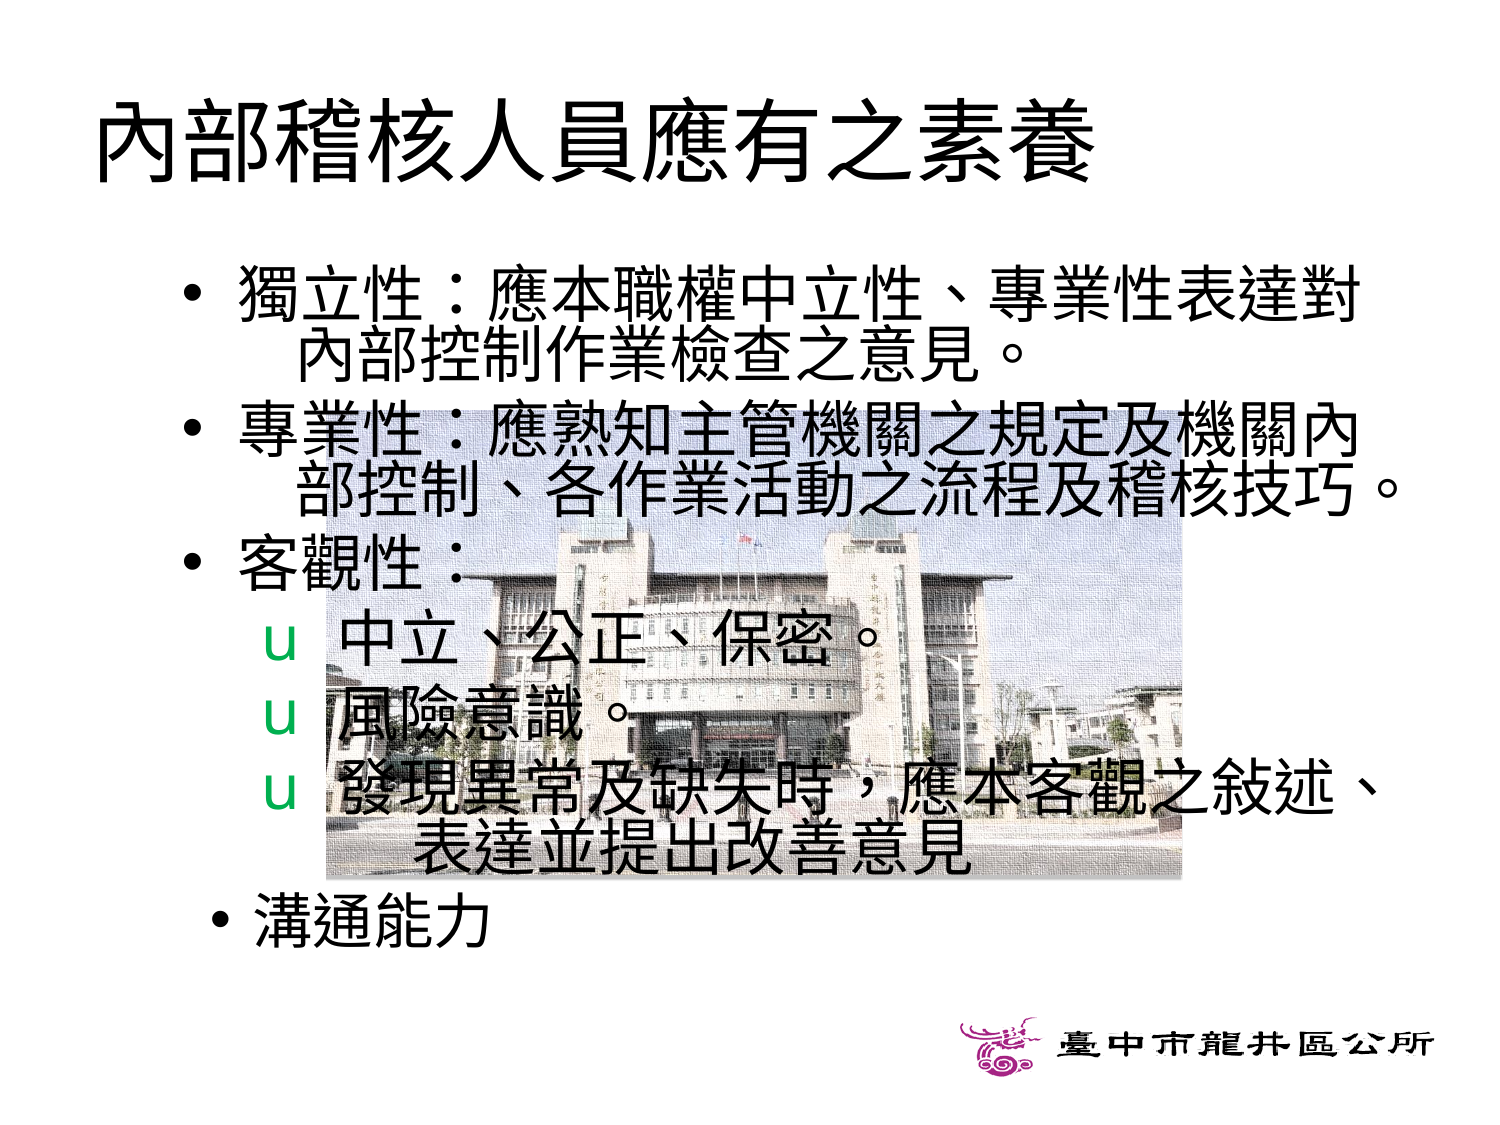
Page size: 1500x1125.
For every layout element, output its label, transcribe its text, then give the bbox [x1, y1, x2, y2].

title 內部稽核人員應有之素養 [75, 45, 1426, 233]
list 獨立性：應本職權中立性、專業性表達對內部控制作業檢查之意見。 專業性：應熟知主管機關之規定及機關內部控制、各作業活動之流程及稽核技巧。 客觀性： 中立、公正、保密。 風險意識。 發現異常及缺失時，應本客觀之敍述、表達並提出改善意見 溝通能力 [75, 262, 1426, 1005]
